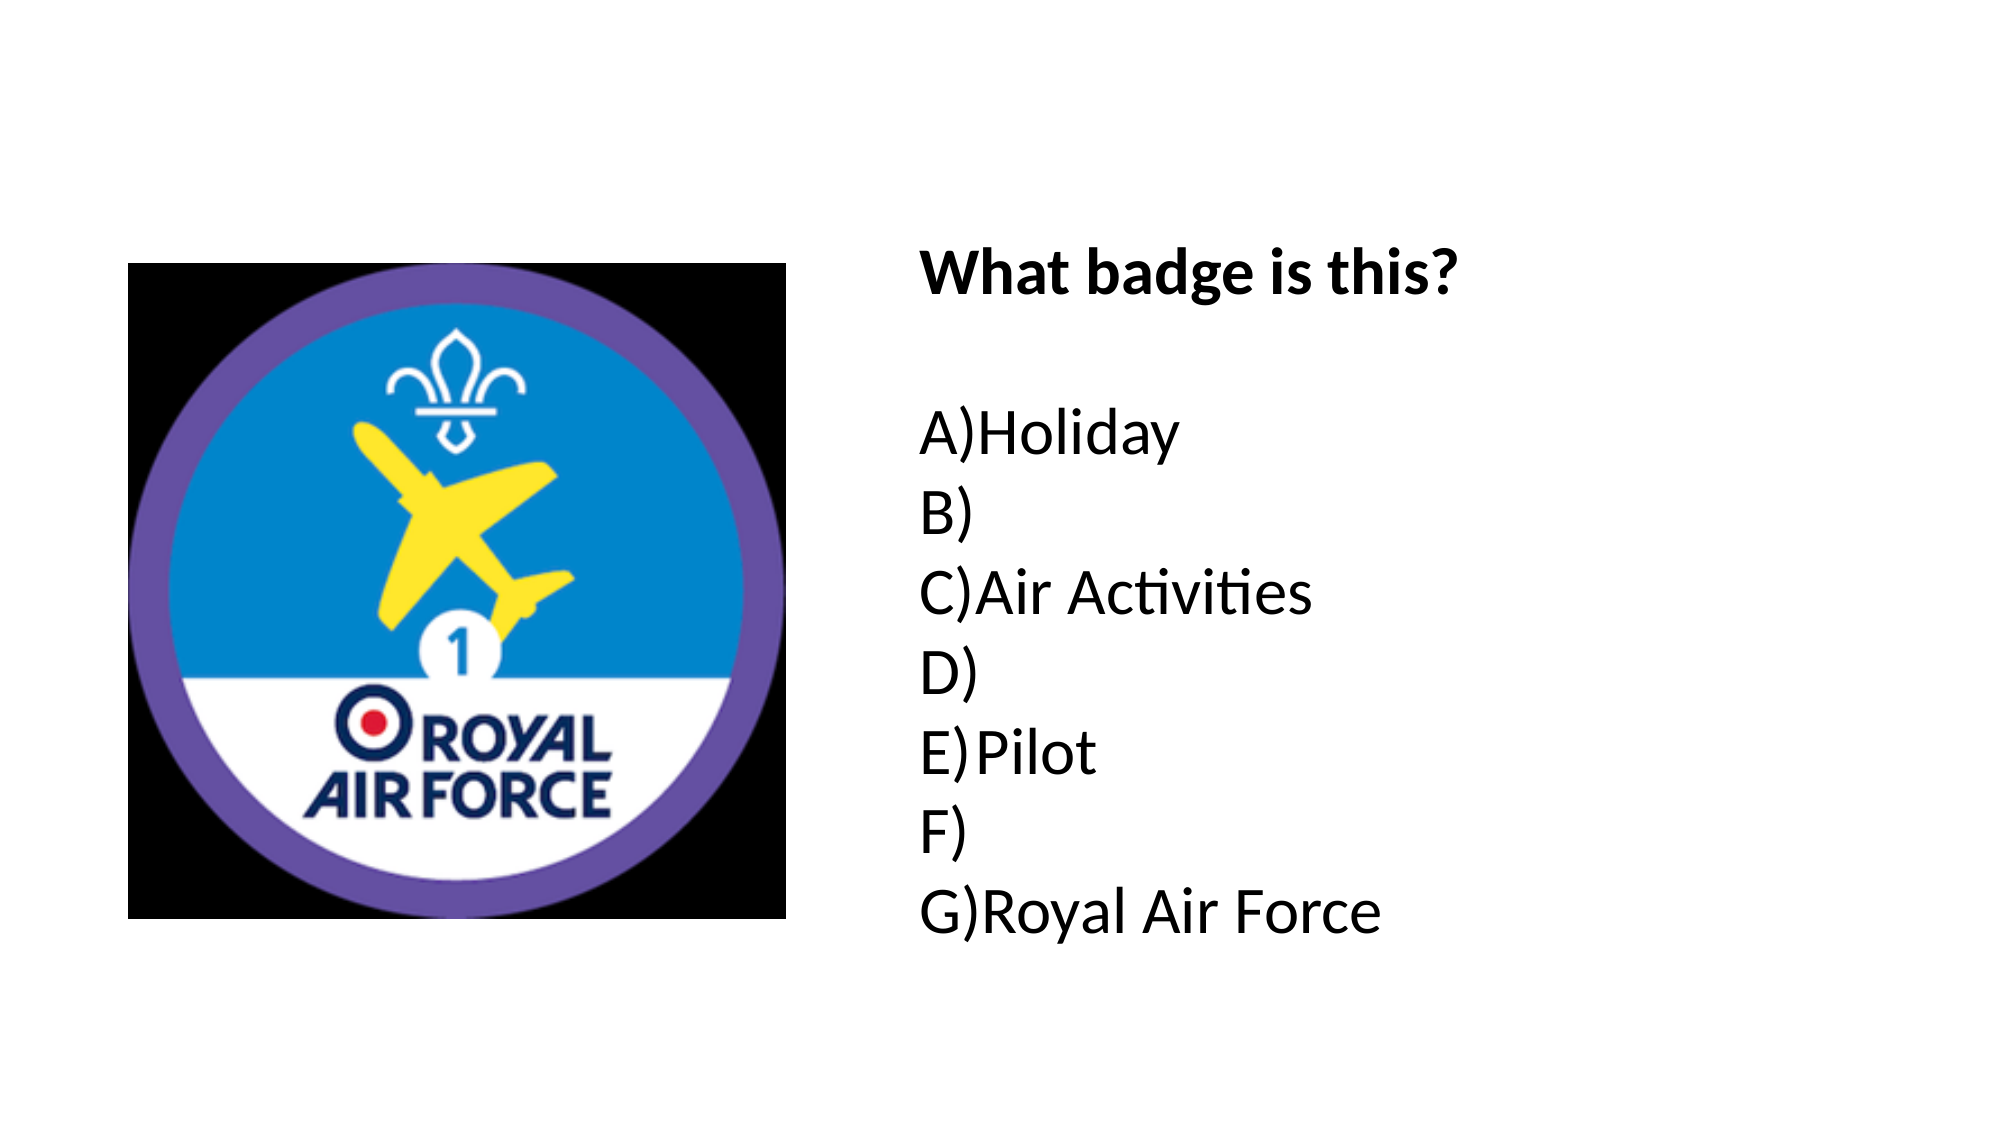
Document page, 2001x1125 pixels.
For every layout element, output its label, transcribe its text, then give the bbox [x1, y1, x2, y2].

picture [128, 263, 786, 919]
text_box What badge is this? Holiday Air Activities Pilot Royal Air Force [904, 220, 1894, 963]
